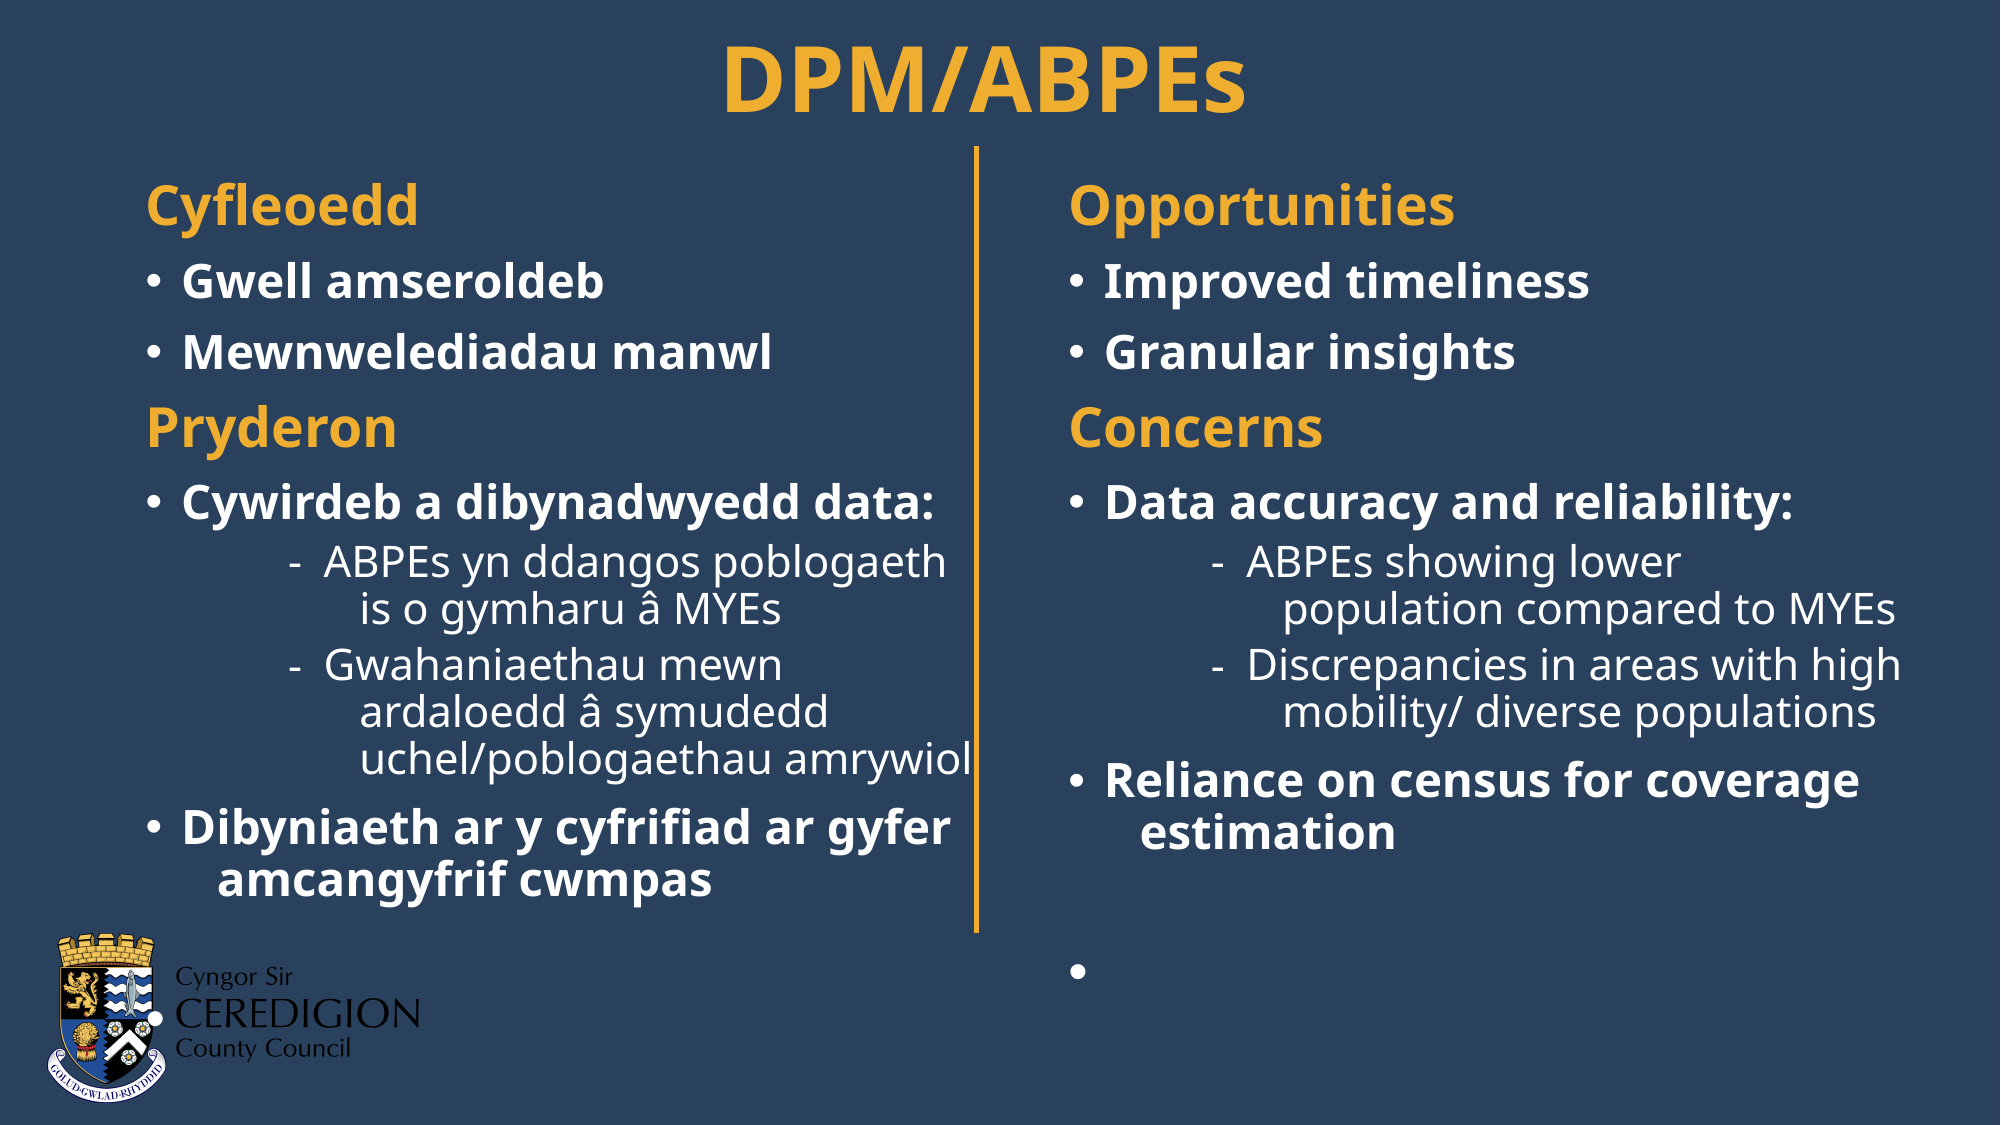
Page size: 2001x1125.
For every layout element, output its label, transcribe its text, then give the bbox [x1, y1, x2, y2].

title DPM/ABPEs [704, 0, 2000, 192]
text_box Cyfleoedd Gwell amseroldeb Mewnwelediadau manwl Pryderon Cywirdeb a dibynadwyedd data: ABPEs yn ddangos poblogaeth is o gymharu â MYEs Gwahaniaethau mewn ardaloedd â symudedd uchel/poblogaethau amrywiol Dibyniaeth ar y cyfrifiad ar gyfer amcangyfrif cwmpas [130, 170, 1000, 961]
picture [47, 933, 419, 1103]
text_box Opportunities Improved timeliness Granular insights Concerns Data accuracy and reliability: ABPEs showing lower population compared to MYEs Discrepancies in areas with high mobility/ diverse populations Reliance on census for coverage estimation [1053, 170, 1923, 961]
